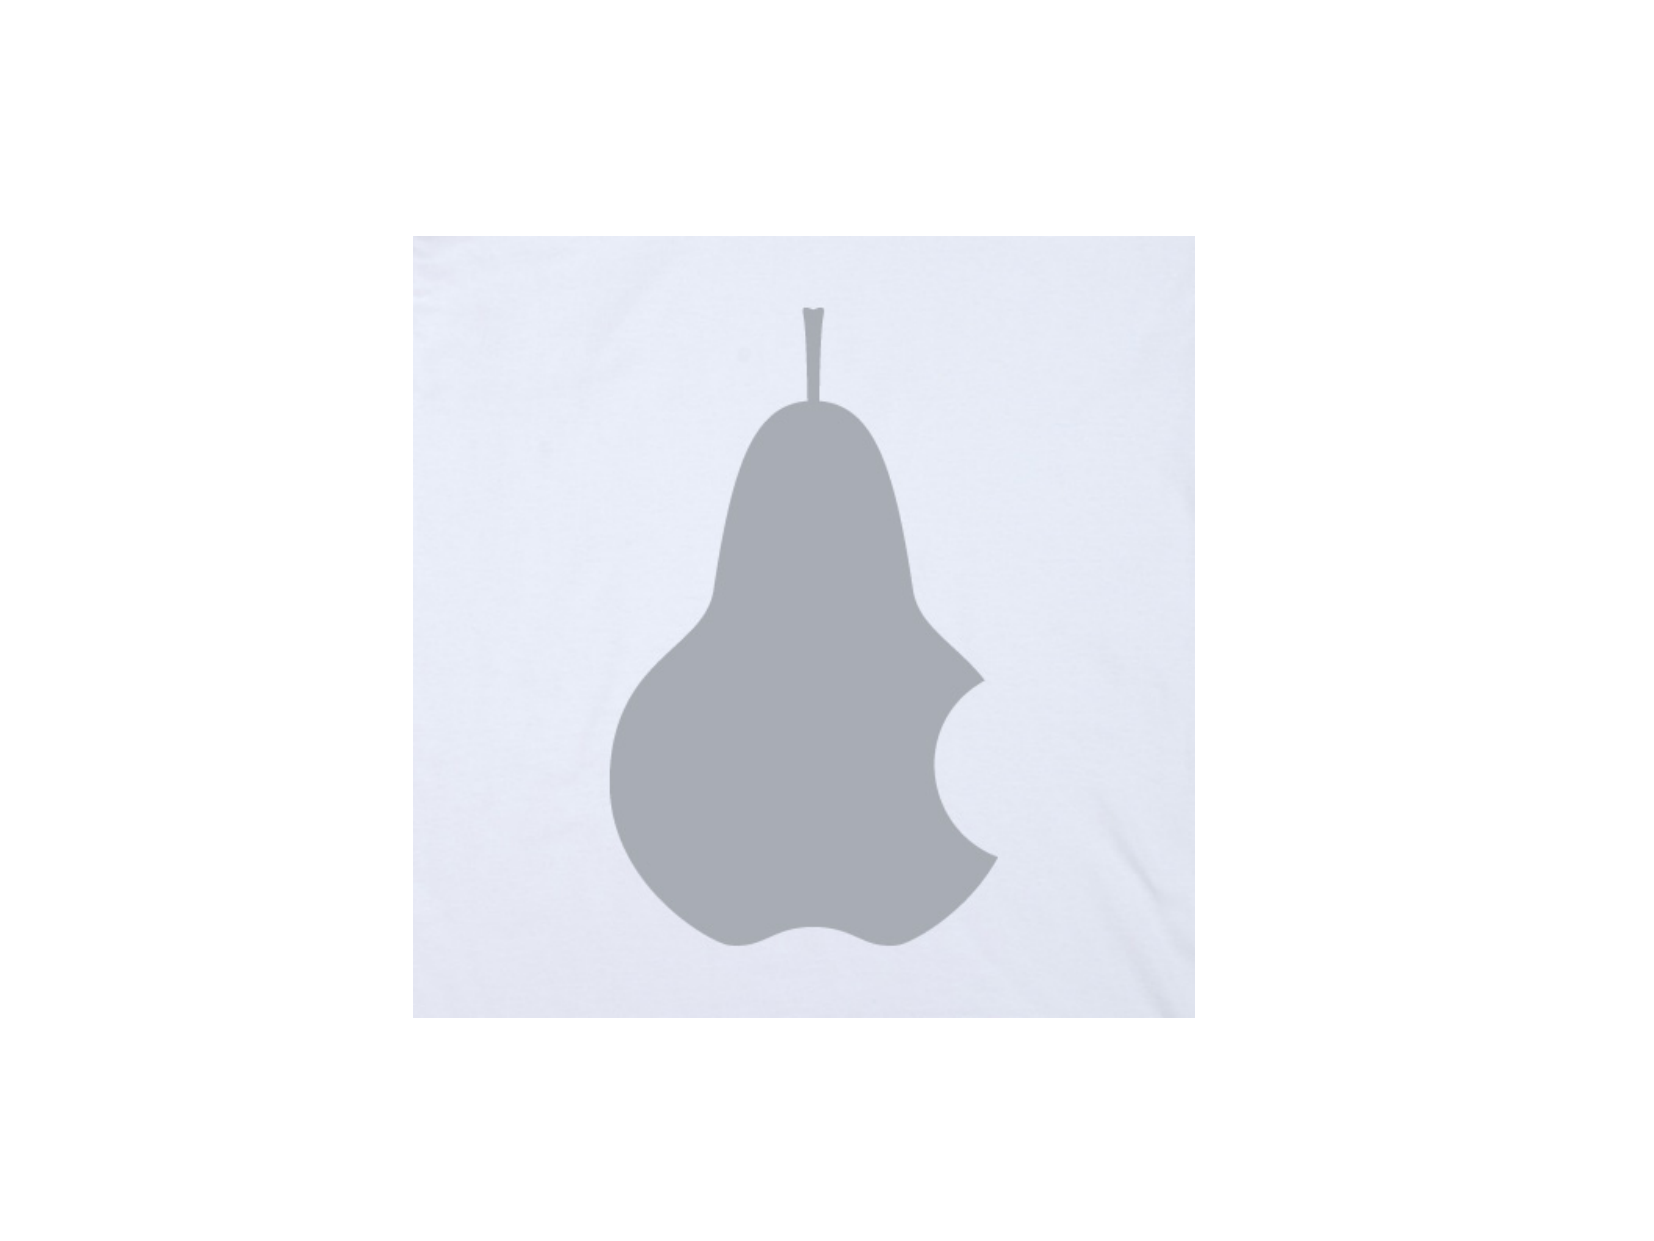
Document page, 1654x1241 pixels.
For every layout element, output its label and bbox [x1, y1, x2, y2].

picture [413, 236, 1195, 1018]
